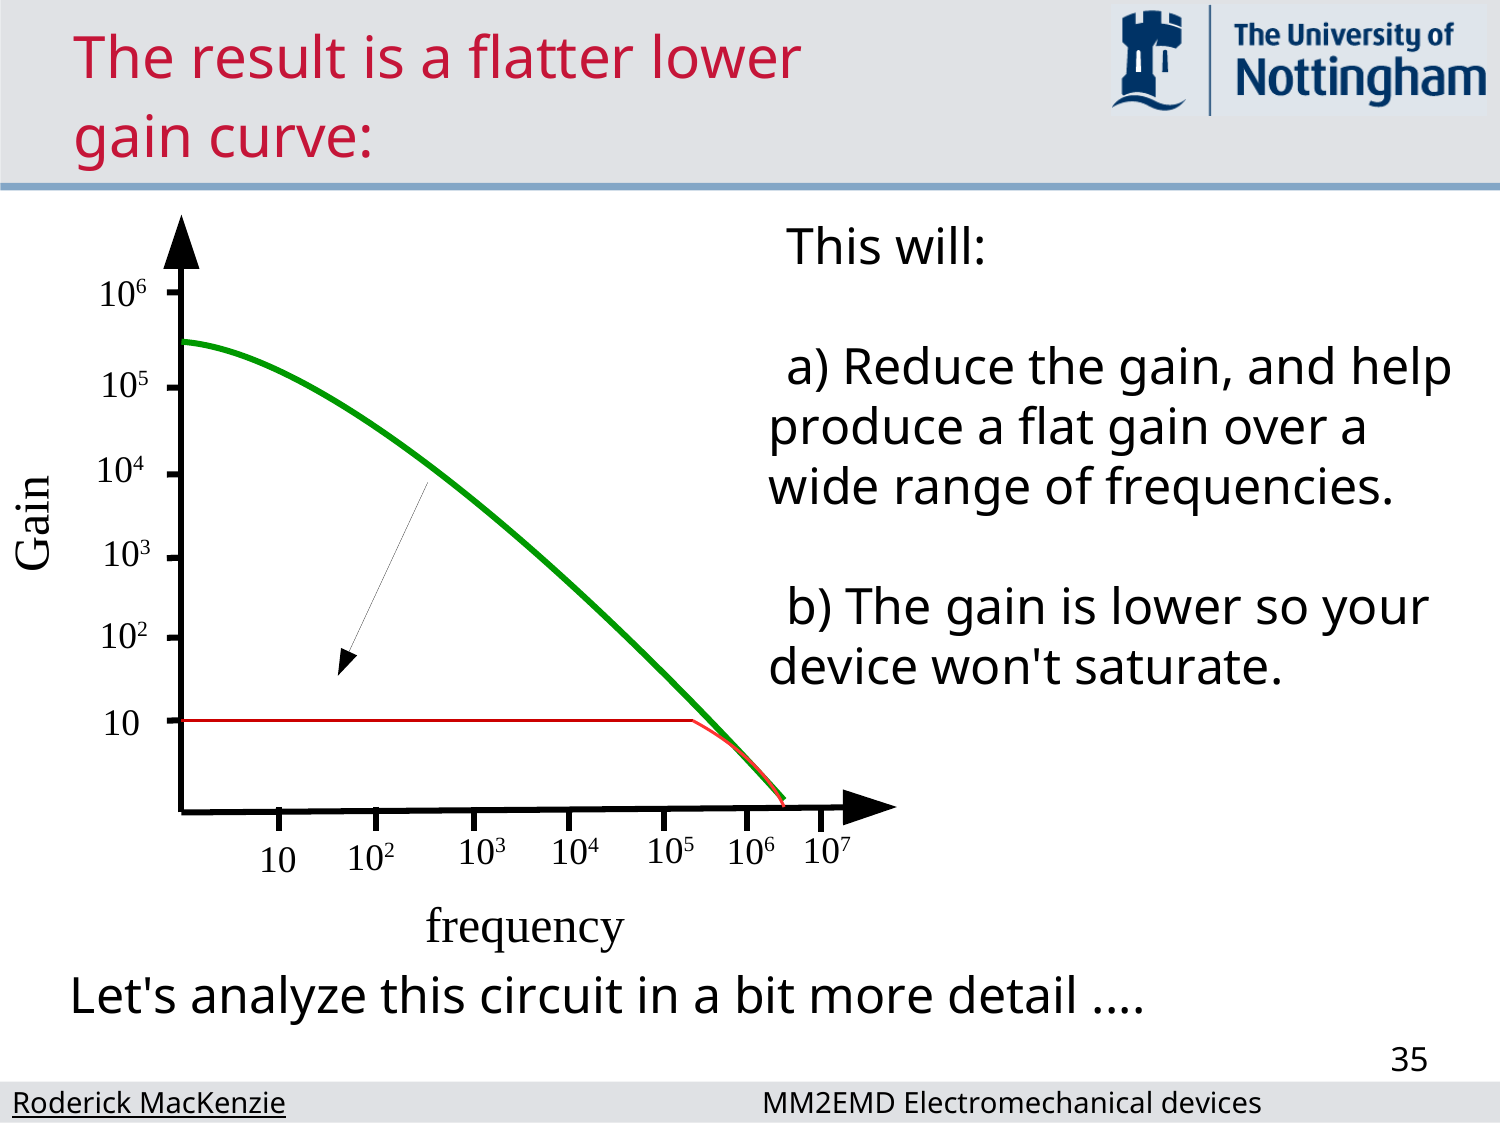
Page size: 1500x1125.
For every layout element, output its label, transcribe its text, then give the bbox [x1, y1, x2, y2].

text_box 10 [244, 827, 312, 888]
text_box 106 [83, 261, 162, 321]
text_box 103 [442, 819, 521, 880]
text_box 107 [787, 818, 866, 879]
text_box 10 [87, 690, 156, 751]
text_box Gain [0, 460, 67, 588]
text_box Let's analyze this circuit in a bit more detail .... [37, 956, 1334, 1091]
picture [1111, 4, 1487, 116]
text_box <number> [1375, 1030, 1500, 1101]
text_box This will: a) Reduce the gain, and help produce a flat gain over a wide range of frequencies. b) The gain is lower so your device won't saturate. [754, 206, 1499, 882]
text_box 104 [80, 438, 160, 498]
text_box 104 [535, 819, 615, 880]
text_box 106 [711, 819, 790, 880]
text_box 102 [84, 603, 163, 664]
title The result is a flatter lower gain curve: [59, 20, 942, 172]
text_box 105 [85, 352, 164, 413]
text_box 105 [631, 819, 710, 879]
text_box 103 [87, 522, 166, 582]
text_box 102 [331, 825, 411, 886]
text_box frequency [410, 885, 641, 956]
